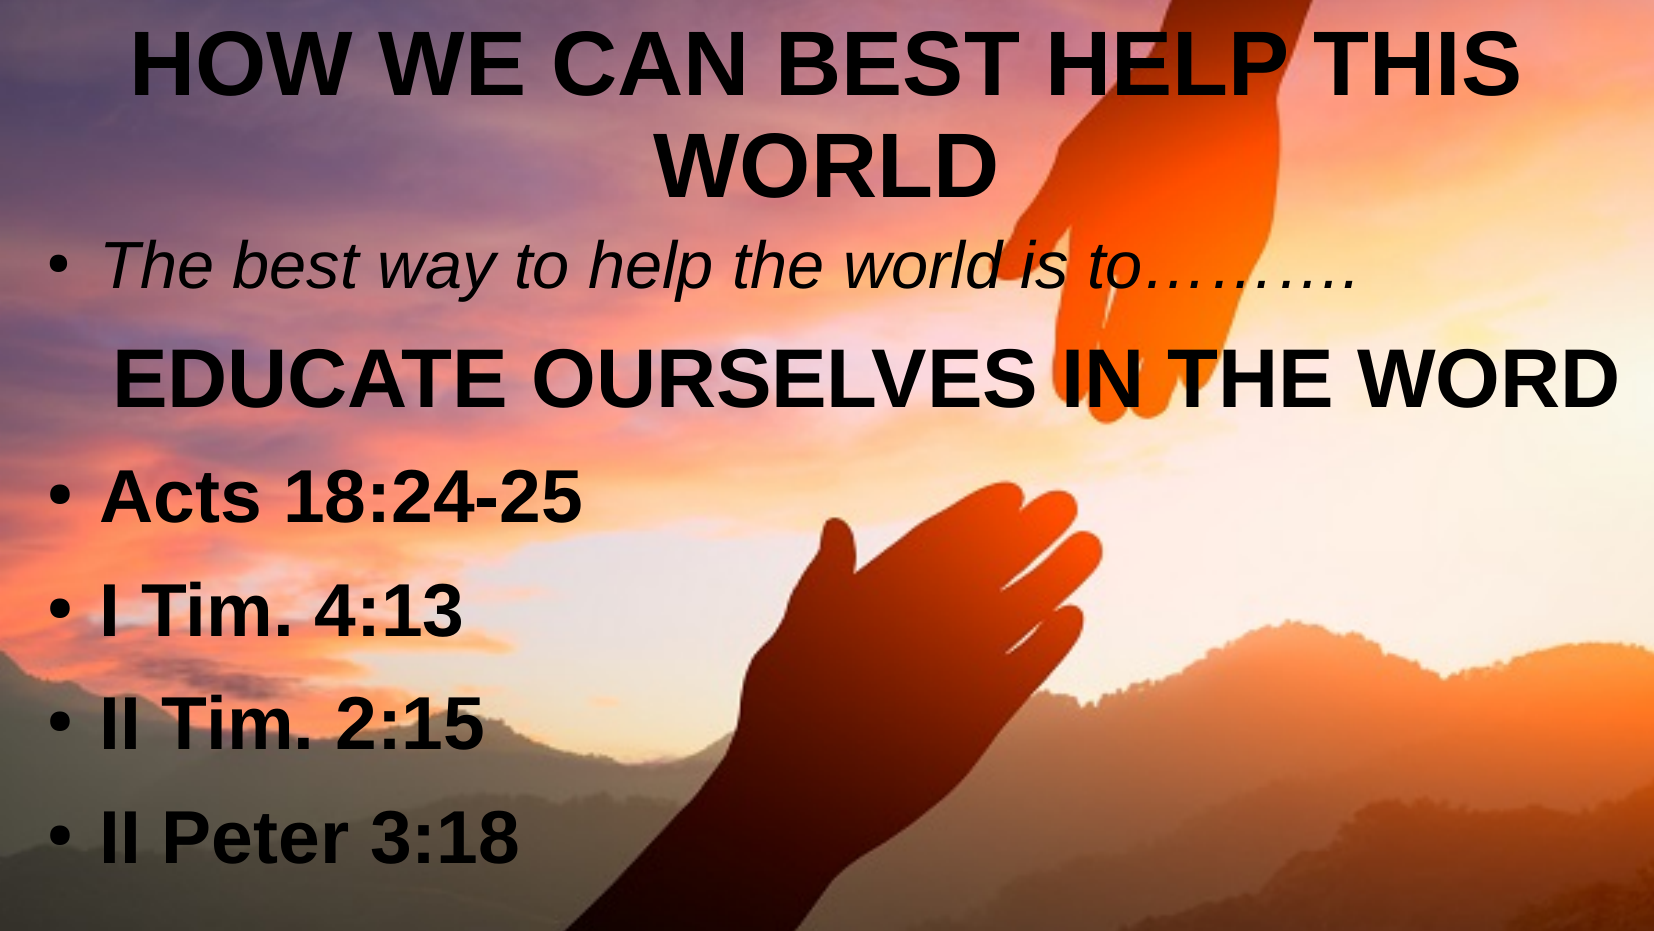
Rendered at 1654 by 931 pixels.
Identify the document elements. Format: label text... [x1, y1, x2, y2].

title HOW WE CAN BEST HELP THIS WORLD [82, 12, 1571, 218]
picture [0, 0, 1654, 931]
list The best way to help the world is to………. EDUCATE OURSELVES IN THE WORD Acts 18:24-25 I Tim. 4:13 II Tim. 2:15 II Peter 3:18 [28, 227, 1634, 911]
